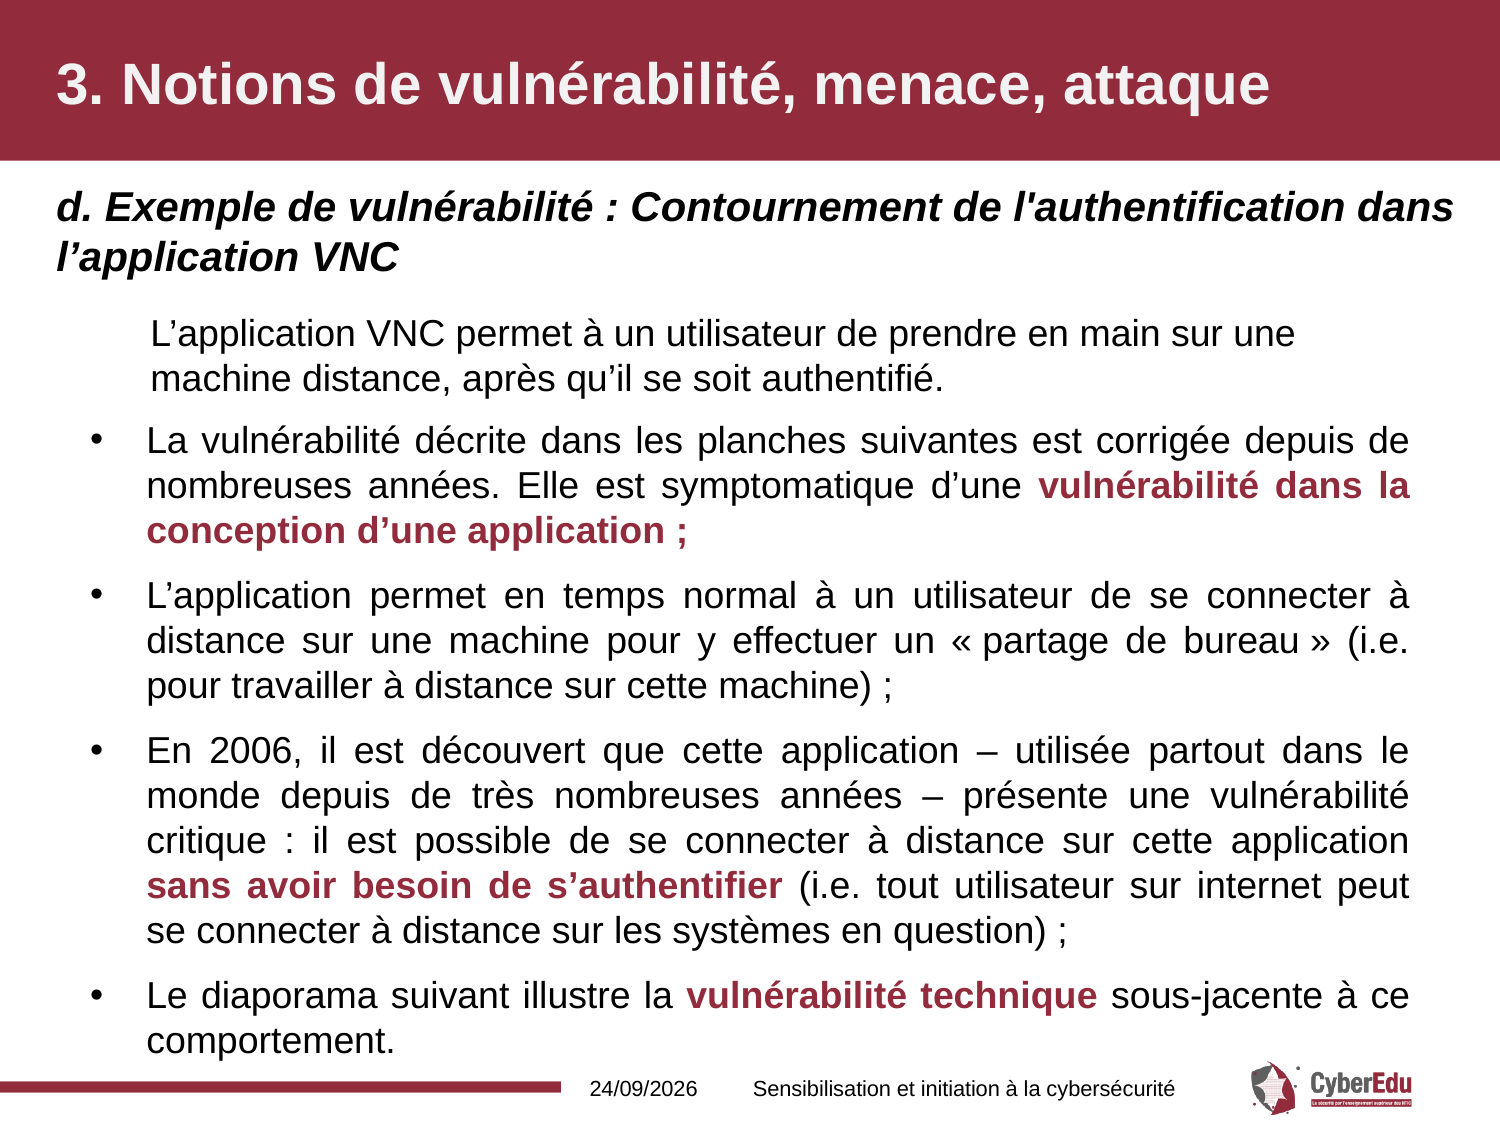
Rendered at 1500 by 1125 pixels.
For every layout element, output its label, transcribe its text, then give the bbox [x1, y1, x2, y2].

list La vulnérabilité décrite dans les planches suivantes est corrigée depuis de nombreuses années. Elle est symptomatique d’une vulnérabilité dans la conception d’une application ; L’application permet en temps normal à un utilisateur de se connecter à distance sur une machine pour y effectuer un « partage de bureau » (i.e. pour travailler à distance sur cette machine) ; En 2006, il est découvert que cette application – utilisée partout dans le monde depuis de très nombreuses années – présente une vulnérabilité critique : il est possible de se connecter à distance sur cette application sans avoir besoin de s’authentifier (i.e. tout utilisateur sur internet peut se connecter à distance sur les systèmes en question) ; Le diaporama suivant illustre la vulnérabilité technique sous-jacente à ce comportement. [75, 408, 1425, 1094]
list d. Exemple de vulnérabilité : Contournement de l'authentification dans l’application VNC [41, 172, 1471, 268]
footer Sensibilisation et initiation à la cybersécurité [738, 1057, 1236, 1118]
picture [1246, 1094, 1412, 1115]
title 3. Notions de vulnérabilité, menace, attaque [41, 1, 1471, 161]
text_box L’application VNC permet à un utilisateur de prendre en main sur une machine distance, après qu’il se soit authentifié. [135, 301, 1376, 406]
slide_number 15/11/2020 [561, 1057, 727, 1118]
